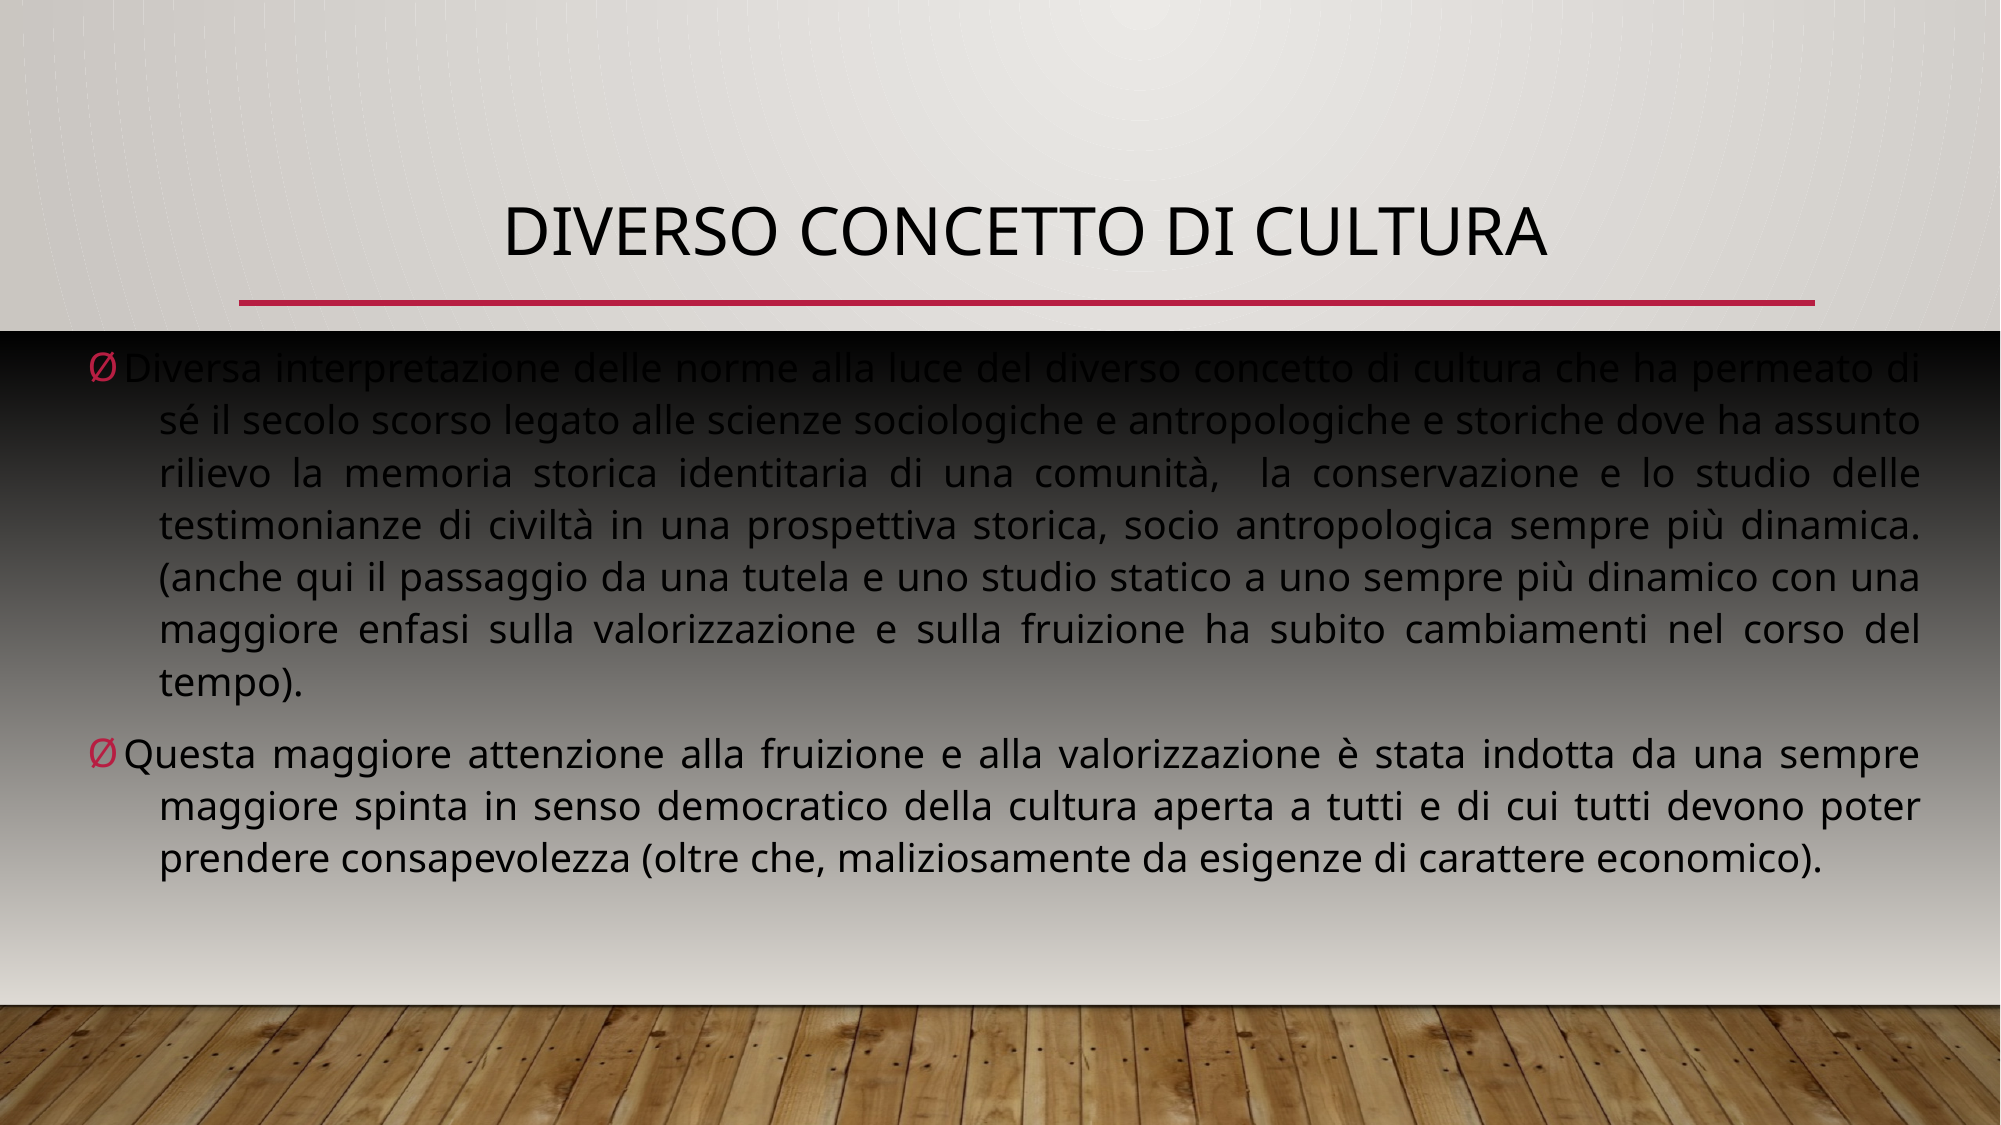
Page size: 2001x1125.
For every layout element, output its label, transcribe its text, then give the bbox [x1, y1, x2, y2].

title Diverso concetto di cultura [238, 190, 1814, 305]
list Diversa interpretazione delle norme alla luce del diverso concetto di cultura che ha permeato di sé il secolo scorso legato alle scienze sociologiche e antropologiche e storiche dove ha assunto rilievo la memoria storica identitaria di una comunità, la conservazione e lo studio delle testimonianze di civiltà in una prospettiva storica, socio antropologica sempre più dinamica. (anche qui il passaggio da una tutela e uno studio statico a uno sempre più dinamico con una maggiore enfasi sulla valorizzazione e sulla fruizione ha subito cambiamenti nel corso del tempo). Questa maggiore attenzione alla fruizione e alla valorizzazione è stata indotta da una sempre maggiore spinta in senso democratico della cultura aperta a tutti e di cui tutti devono poter prendere consapevolezza (oltre che, maliziosamente da esigenze di carattere economico). [72, 330, 1940, 897]
